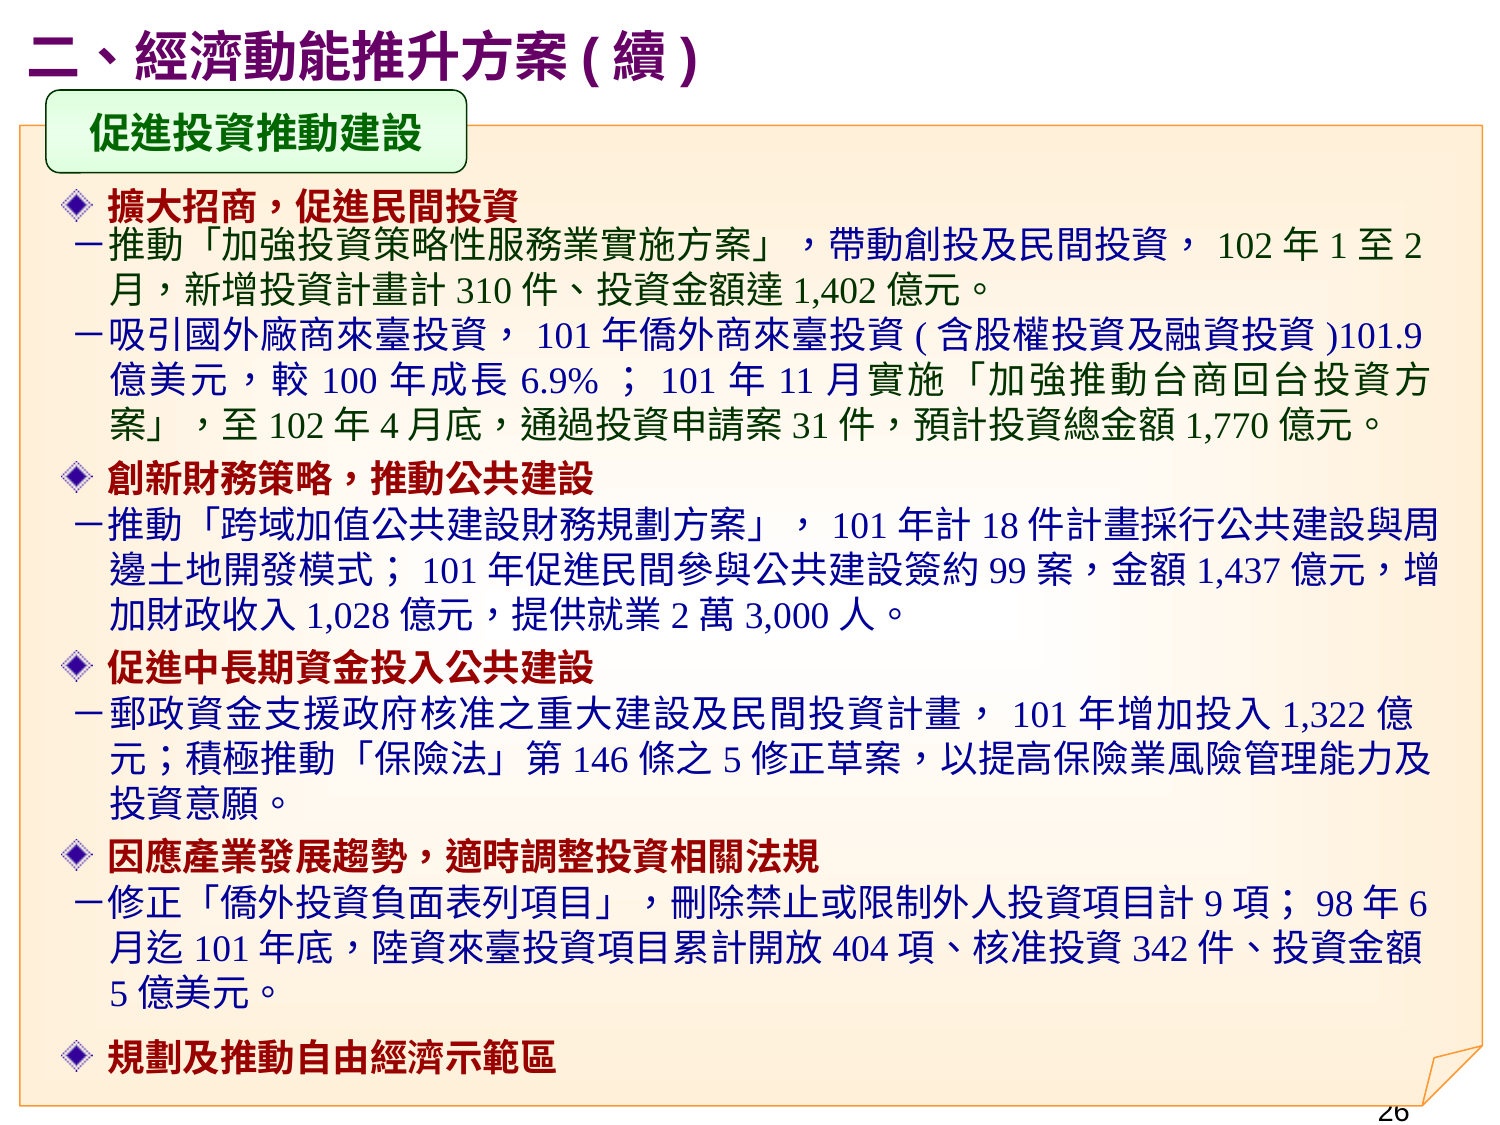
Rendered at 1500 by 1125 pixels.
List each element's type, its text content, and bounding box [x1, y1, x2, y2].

text_box －修正「僑外投資負面表列項目」，刪除禁止或限制外人投資項目計9項；98年6月迄101年底，陸資來臺投資項目累計開放404項、核准投資342件、投資金額5億美元。 [55, 871, 1447, 1024]
text_box 規劃及推動自由經濟示範區 [46, 1023, 1456, 1082]
text_box －郵政資金支援政府核准之重大建設及民間投資計畫，101年增加投入1,322億元；積極推動「保險法」第146條之5修正草案，以提高保險業風險管理能力及投資意願。 [55, 682, 1447, 835]
text_box －推動「跨域加值公共建設財務規劃方案」，101年計18件計畫採行公共建設與周邊土地開發模式；101年促進民間參與公共建設簽約99案，金額1,437億元，增加財政收入1,028億元，提供就業2萬3,000人。 [55, 493, 1457, 646]
text_box [457, 125, 1483, 1072]
text_box 擴大招商，促進民間投資 [46, 173, 1456, 232]
text_box 因應產業發展趨勢，適時調整投資相關法規 [46, 822, 1456, 881]
text_box 促進中長期資金投入公共建設 [46, 633, 1456, 692]
text_box 25 [1362, 1084, 1500, 1125]
text_box 因應產業發展趨勢，適時調整投資相關法規 [114, 843, 138, 868]
text_box 創新財務策略，推動公共建設 [46, 444, 1456, 503]
text_box 促進中長期資金投入公共建設 [416, 667, 436, 682]
text_box －推動「加強投資策略性服務業實施方案」，帶動創投及民間投資，102年1至2月，新增投資計畫計310件、投資金額達1,402億元。 －吸引國外廠商來臺投資，101年僑外商來臺投資(含股權投資及融資投資)101.9億美元，較100年成長6.9%；101年11月實施「加強推動台商回台投資方案」，至102年4月底，通過投資申請案31件，預計投資總金額1,770億元。 [55, 213, 1447, 457]
text_box 二、經濟動能推升方案(續) [26, 22, 963, 109]
text_box 促進投資推動建設 [45, 90, 467, 173]
text_box [19, 125, 1447, 1106]
